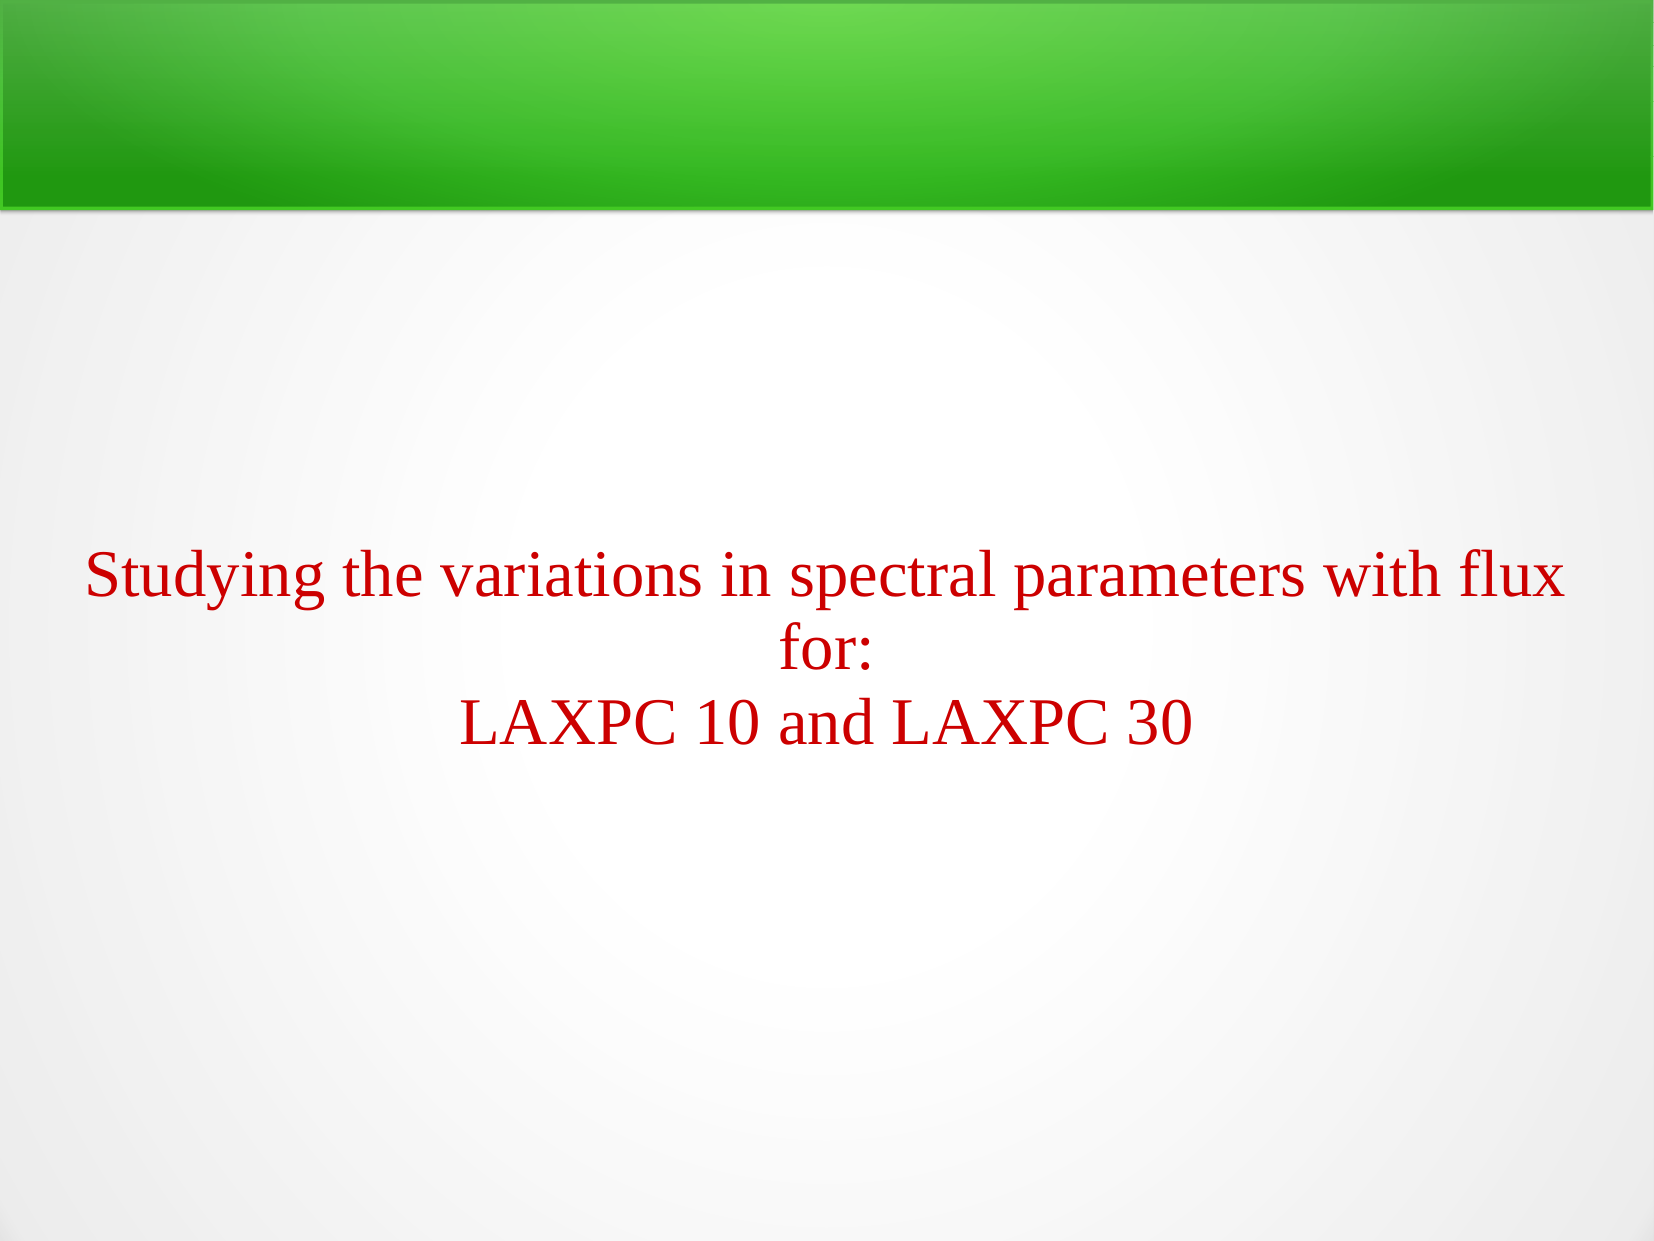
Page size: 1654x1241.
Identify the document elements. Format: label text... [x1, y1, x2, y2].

subtitle Studying the variations in spectral parameters with flux for: LAXPC 10 and LAXPC 30 [82, 318, 1571, 977]
